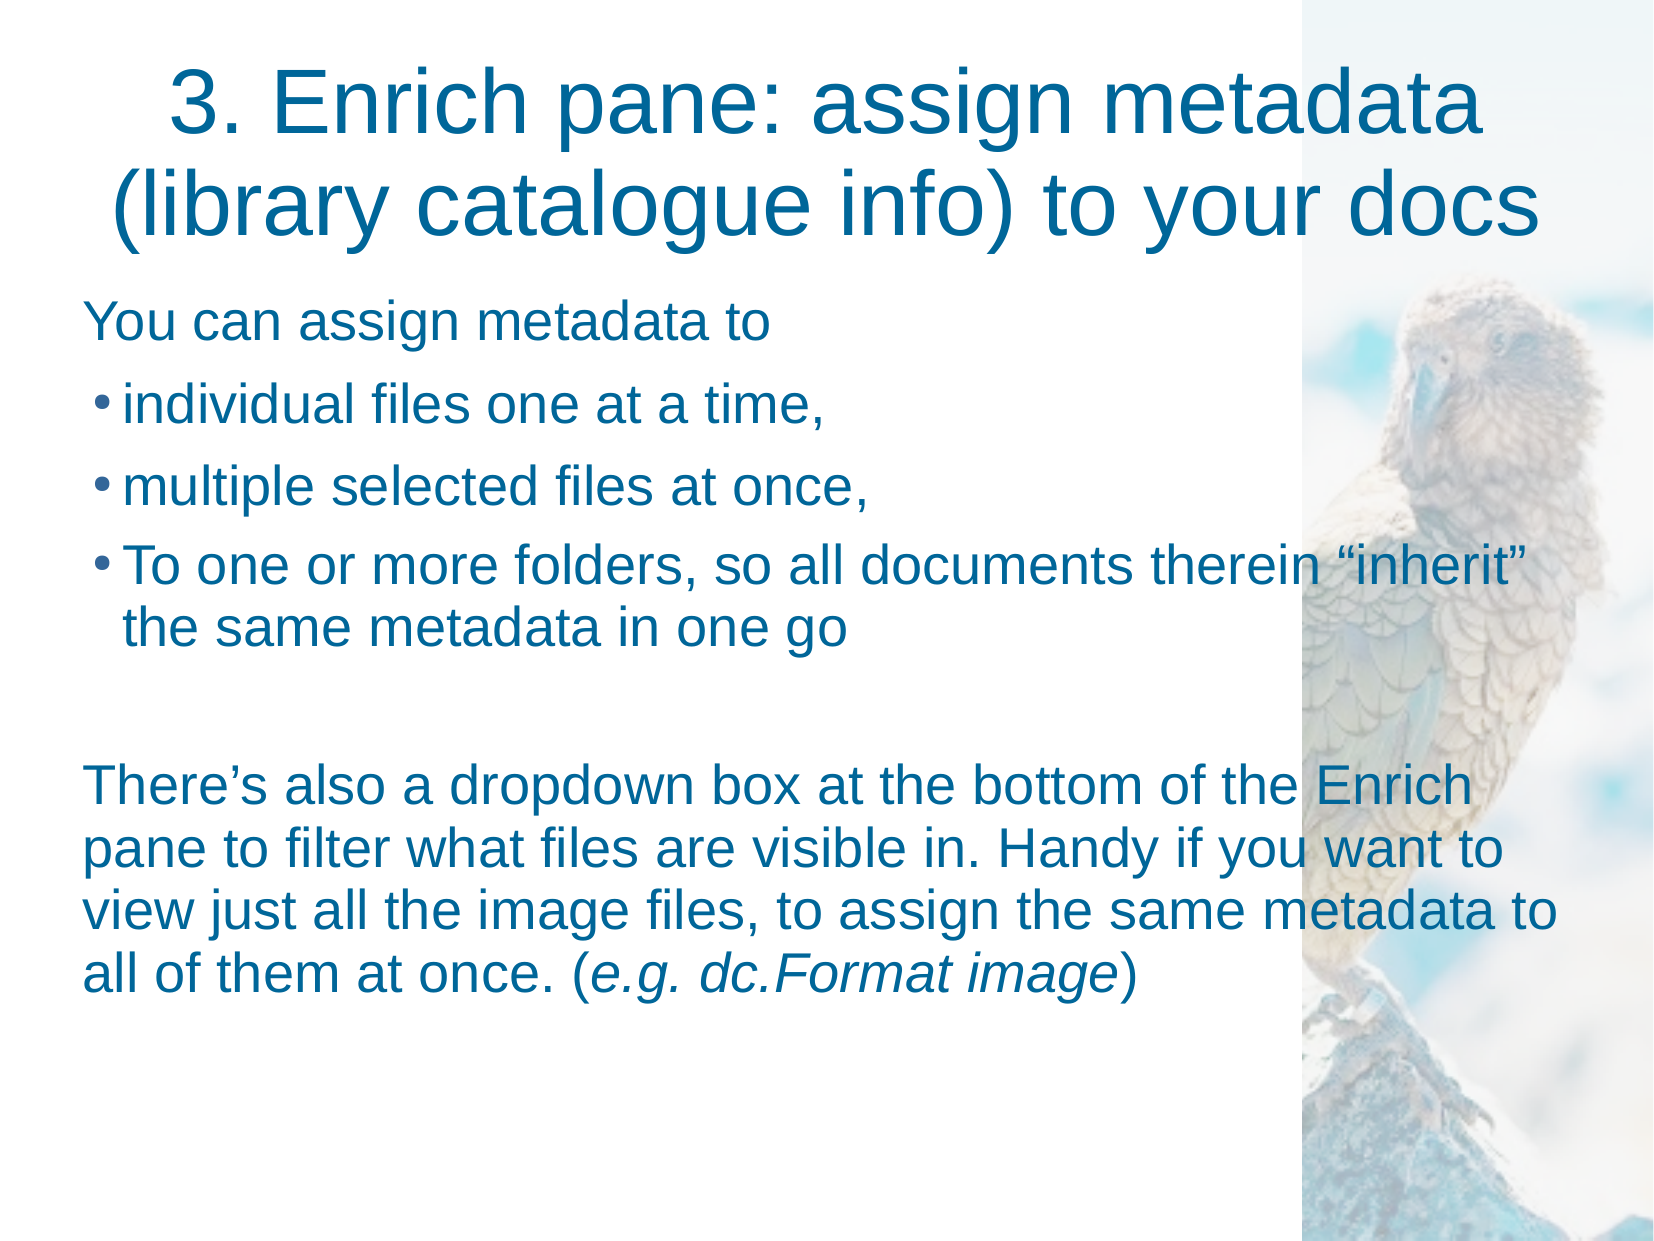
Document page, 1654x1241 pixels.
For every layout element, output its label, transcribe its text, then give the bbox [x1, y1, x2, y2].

title 3. Enrich pane: assign metadata (library catalogue info) to your docs [82, 49, 1571, 257]
list You can assign metadata to individual files one at a time, multiple selected files at once, To one or more folders, so all documents therein “inherit” the same metadata in one go There’s also a dropdown box at the bottom of the Enrich pane to filter what files are visible in. Handy if you want to view just all the image files, to assign the same metadata to all of them at once. (e.g. dc.Format image) [82, 290, 1571, 1010]
